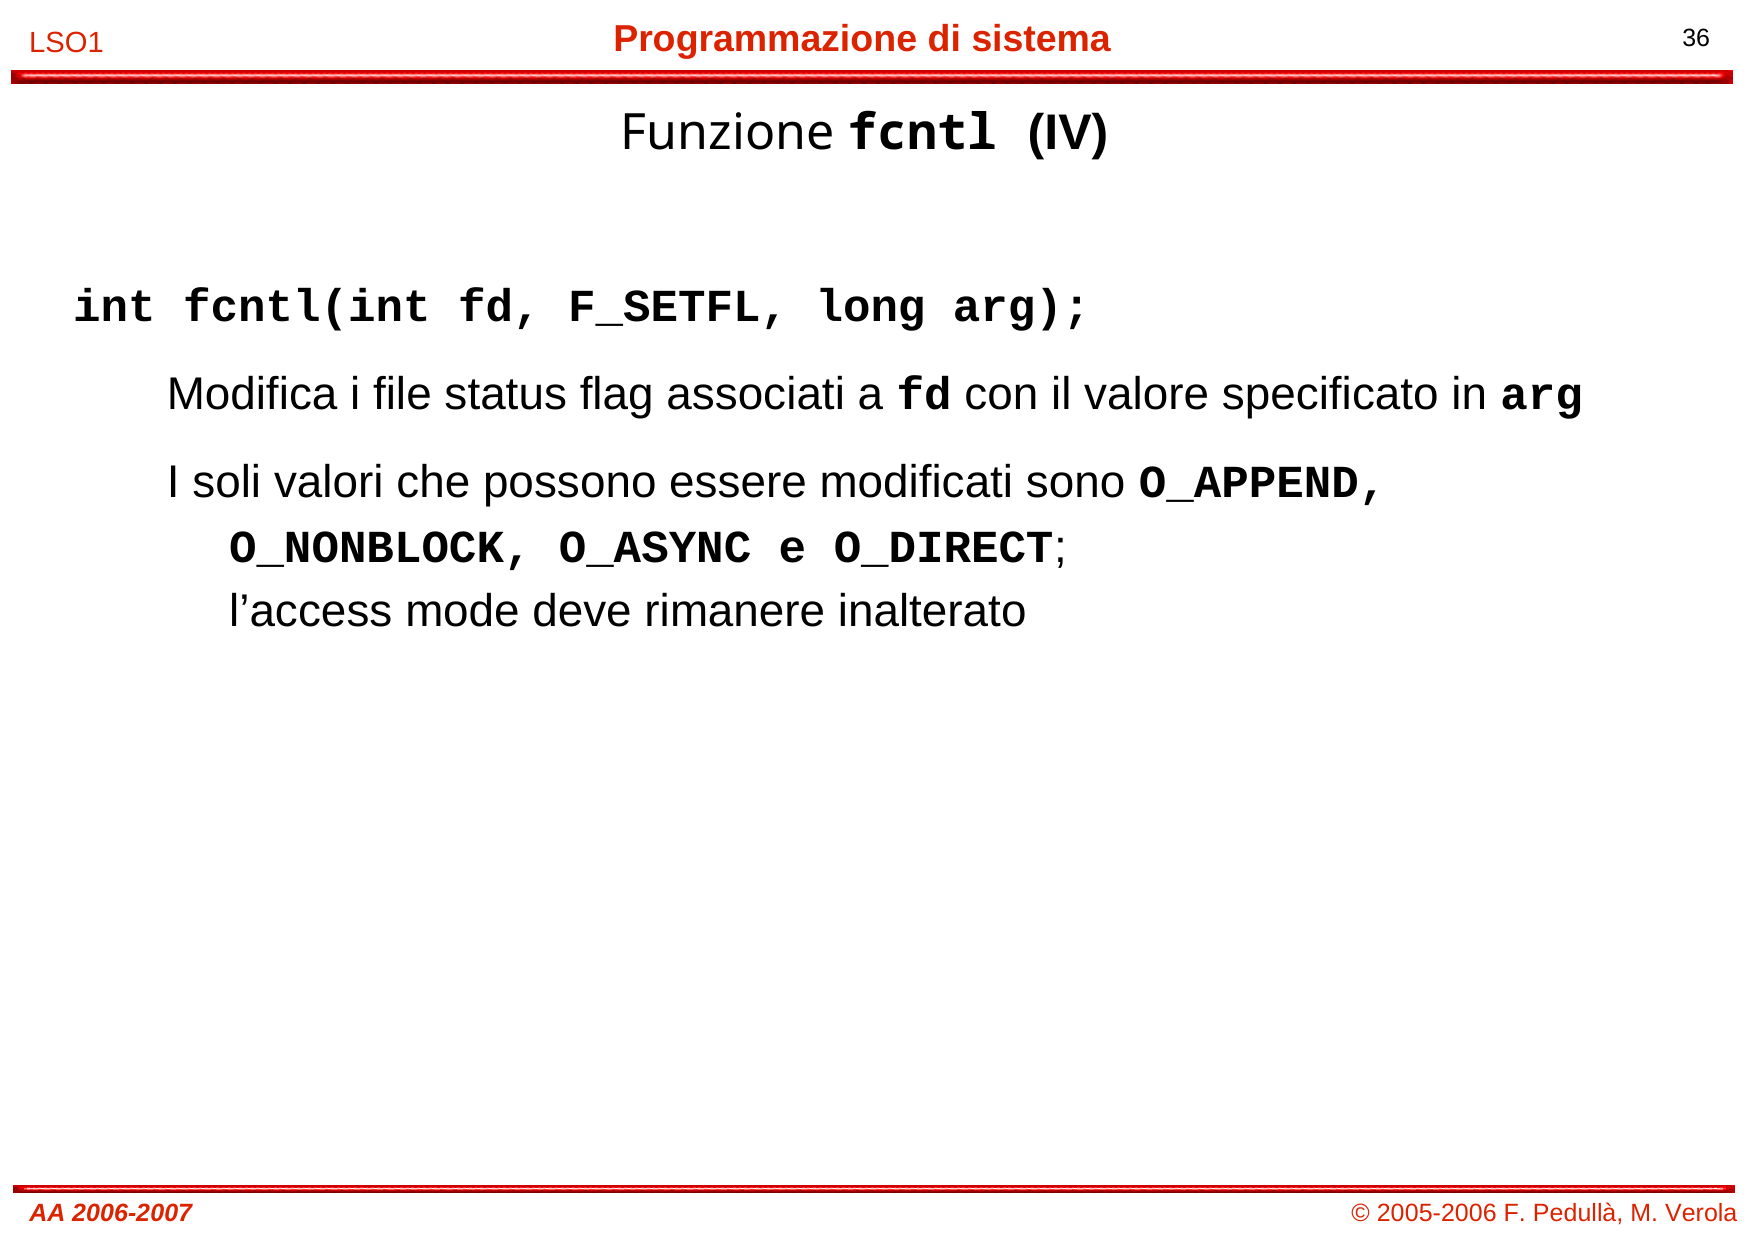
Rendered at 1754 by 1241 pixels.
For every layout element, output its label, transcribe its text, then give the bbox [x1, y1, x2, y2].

list int fcntl(int fd, F_SETFL, long arg); Modifica i file status flag associati a fd con il valore specificato in arg I soli valori che possono essere modificati sono O_APPEND, O_NONBLOCK, O_ASYNC e O_DIRECT; l’access mode deve rimanere inalterato [58, 263, 1696, 944]
picture [11, 70, 1733, 84]
picture [13, 1185, 1735, 1193]
title Funzione fcntl (IV) [592, 84, 1137, 180]
